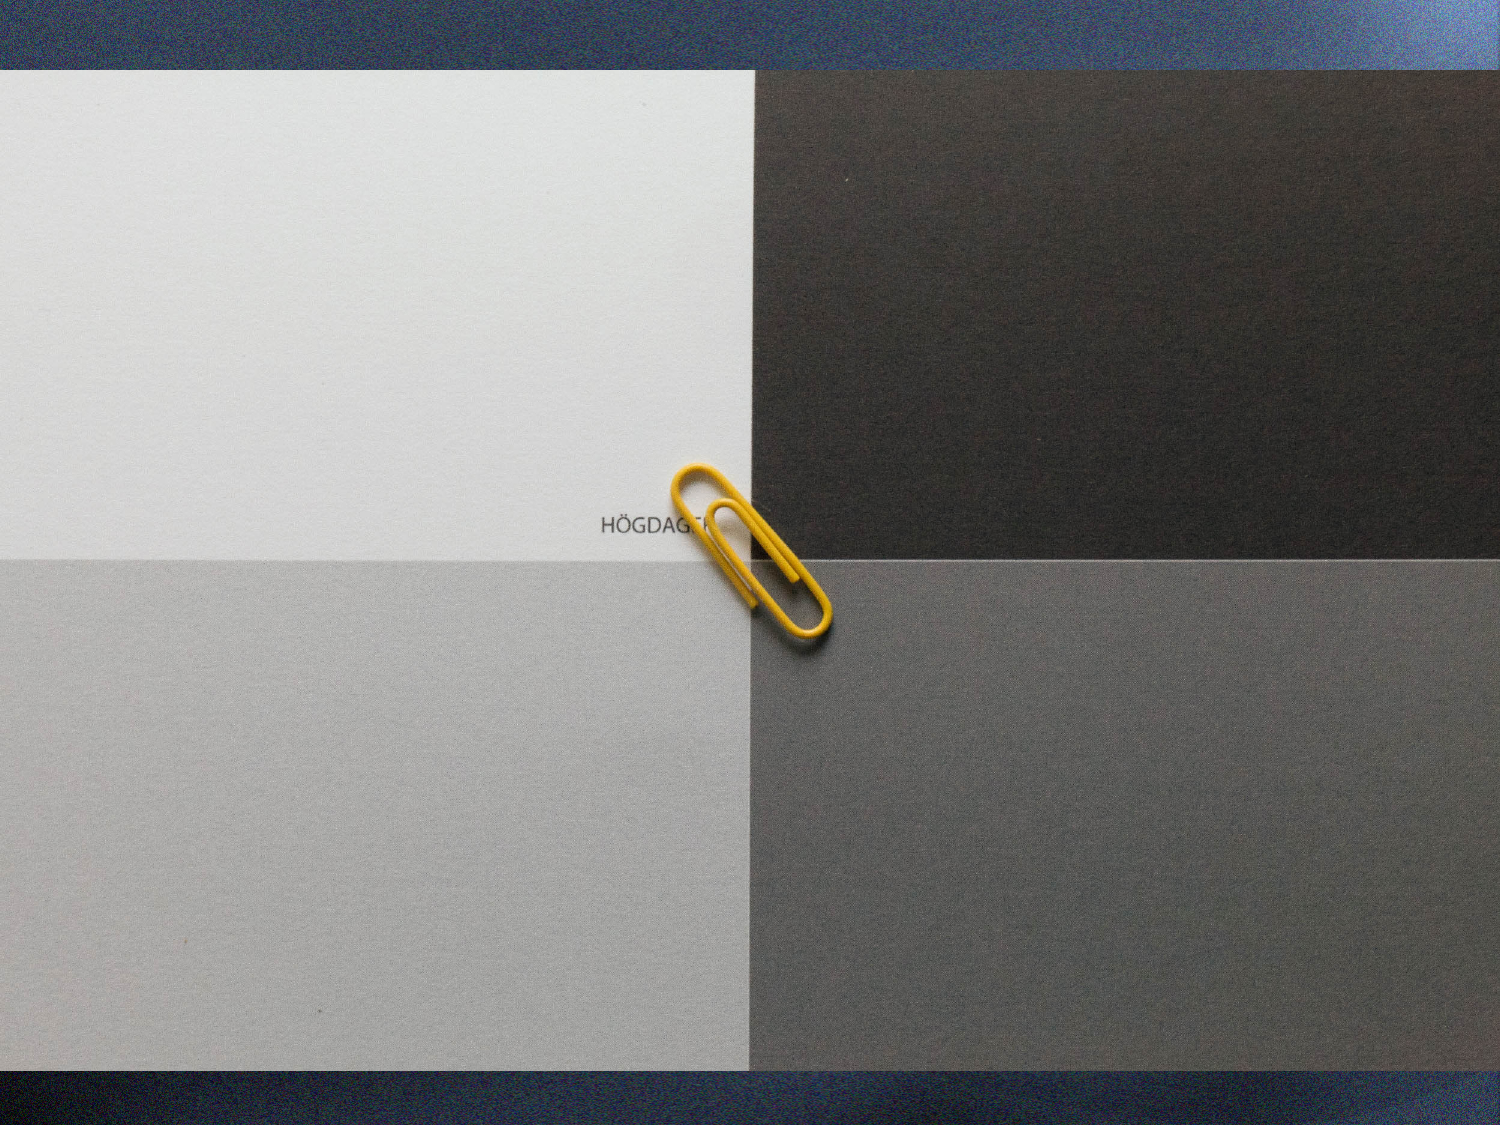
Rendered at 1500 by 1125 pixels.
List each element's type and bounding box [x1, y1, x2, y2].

picture [0, 0, 1500, 1125]
text_box [917, 1071, 1482, 1125]
